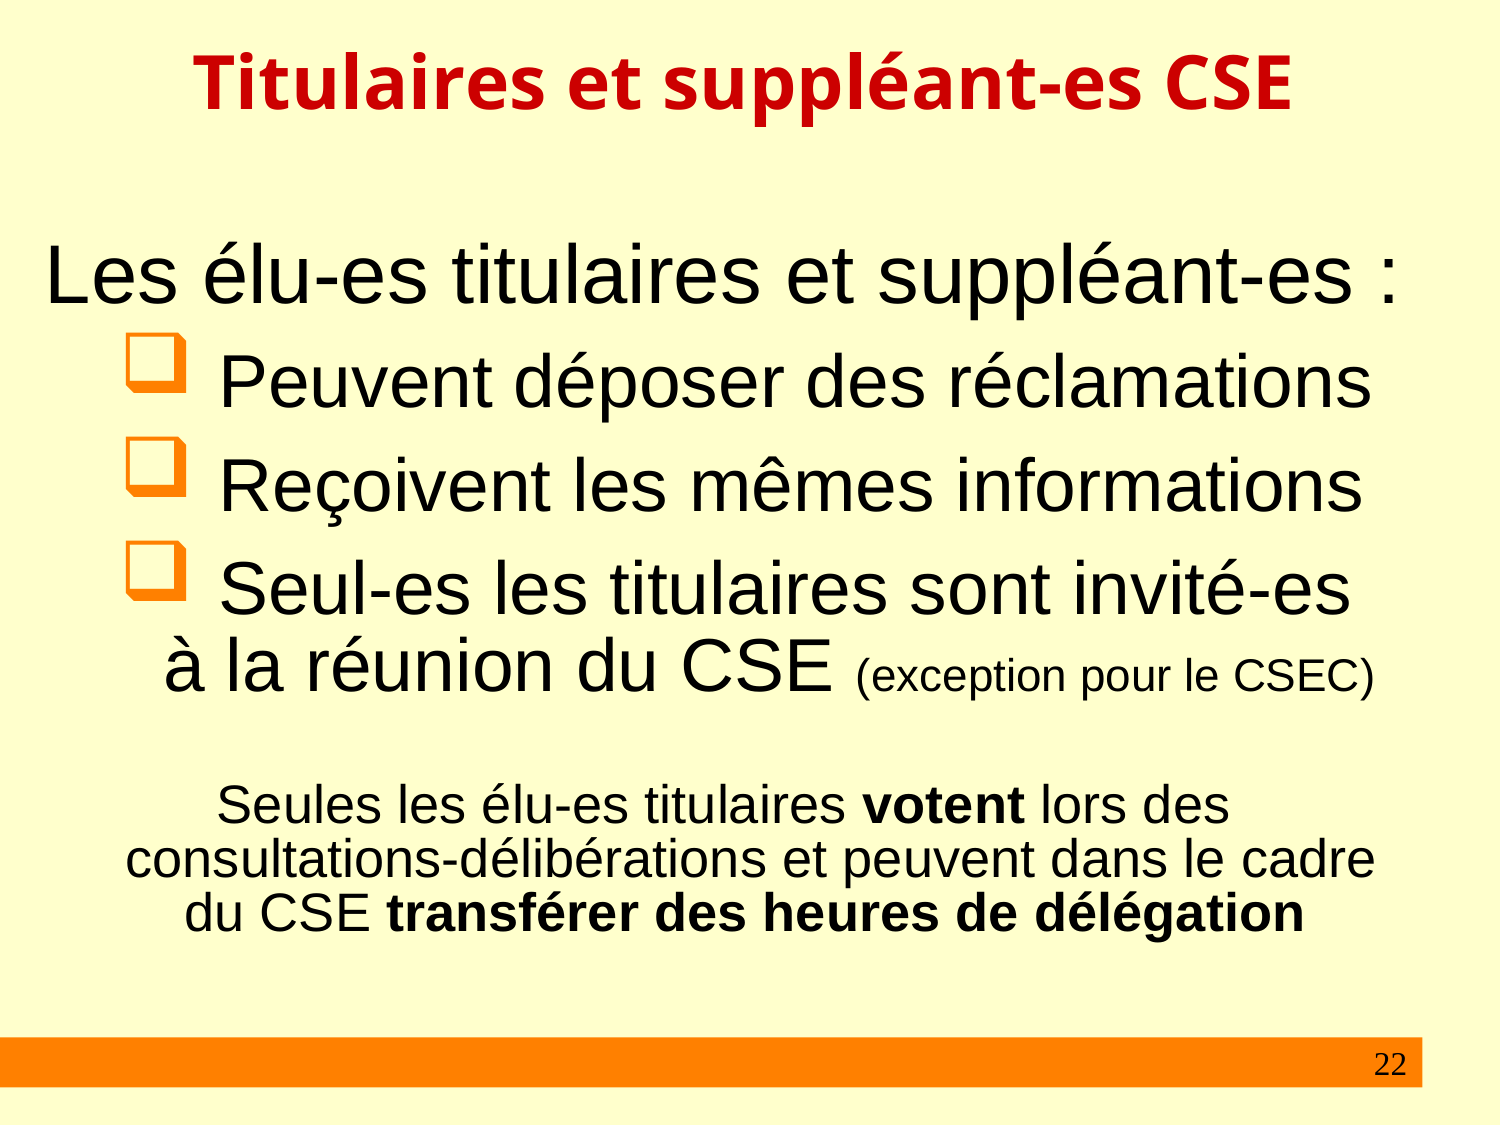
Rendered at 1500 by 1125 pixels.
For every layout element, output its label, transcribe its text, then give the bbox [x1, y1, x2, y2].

list Les élu-es titulaires et suppléant-es : Peuvent déposer des réclamations Reçoivent les mêmes informations Seul-es les titulaires sont invité-es à la réunion du CSE (exception pour le CSEC) Seules les élu-es titulaires votent lors des consultations-délibérations et peuvent dans le cadre du CSE transférer des heures de délégation [30, 229, 1418, 939]
text_box <numéro> [0, 1037, 1423, 1088]
title Titulaires et suppléant-es CSE [69, 0, 1418, 204]
